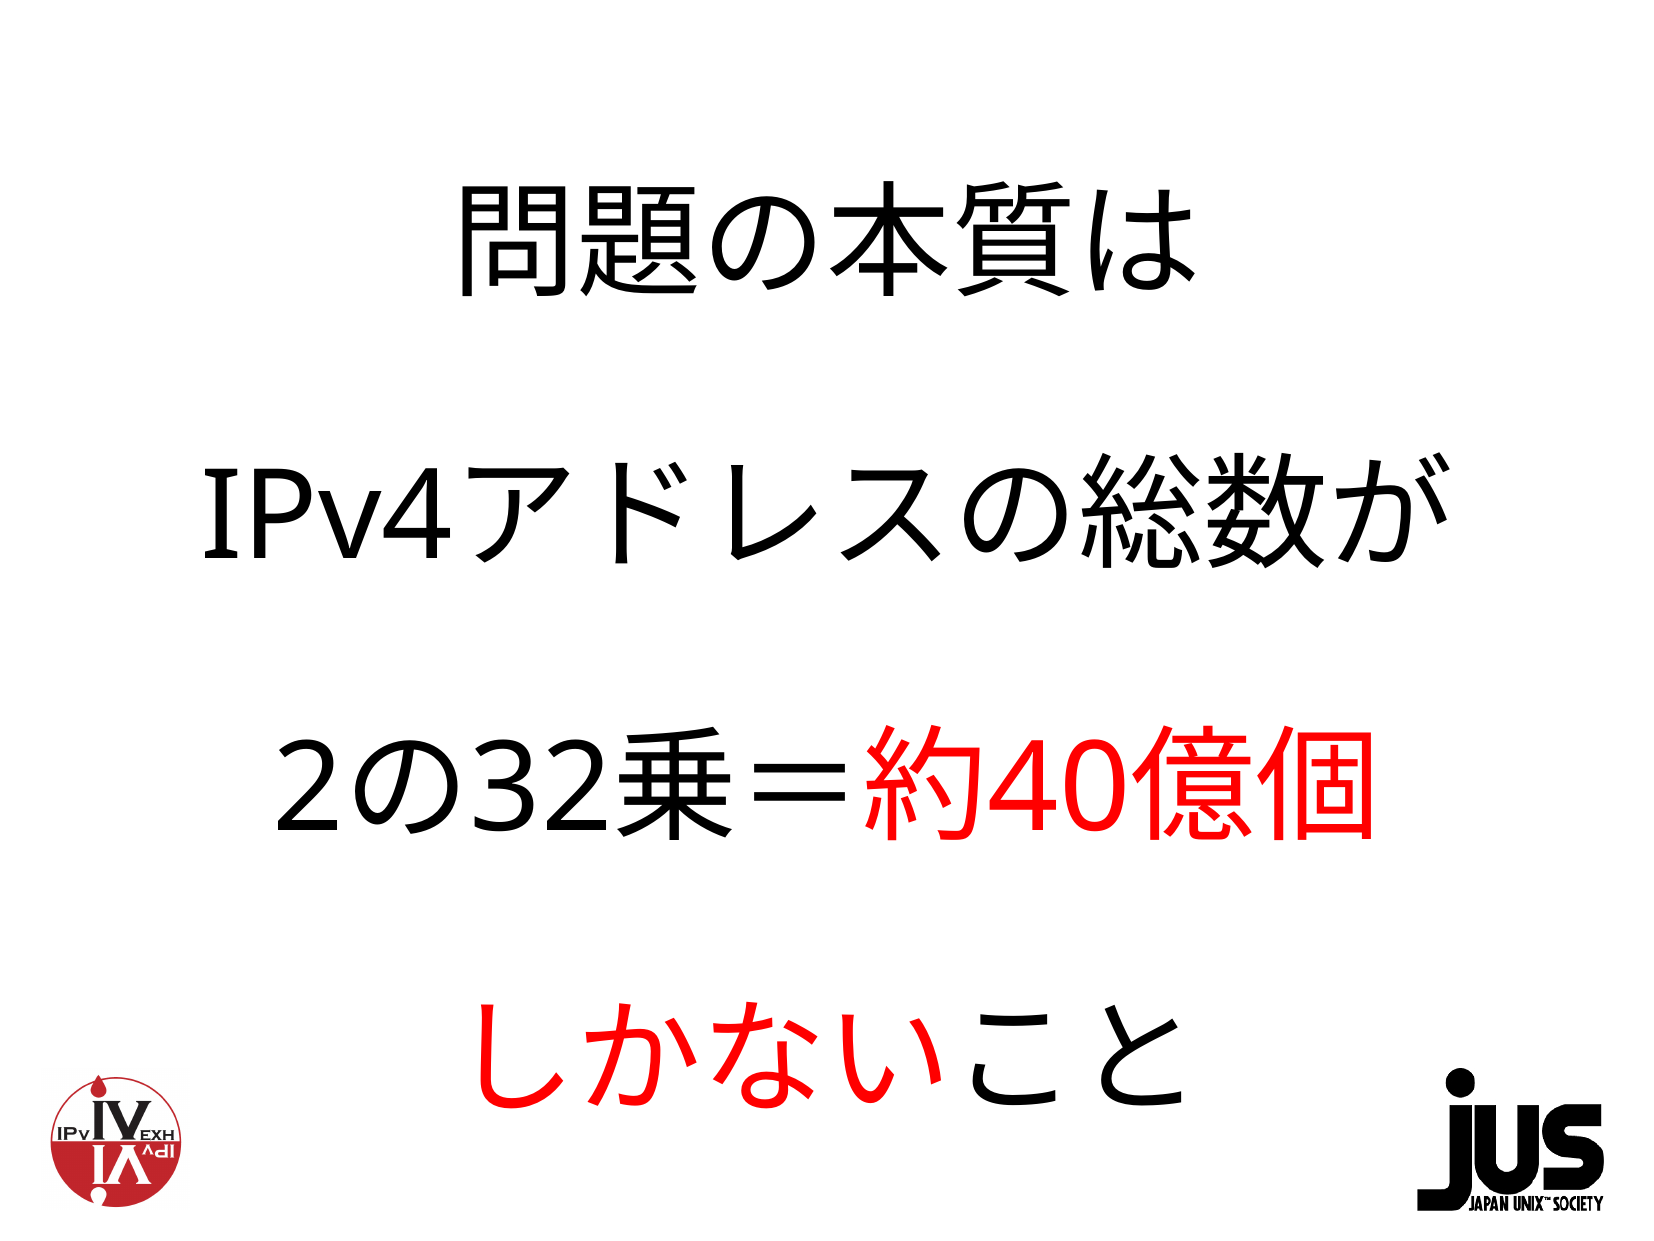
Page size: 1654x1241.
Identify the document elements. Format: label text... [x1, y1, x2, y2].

subtitle 問題の本質は IPv4アドレスの総数が 2の32乗＝約40億個 しかないこと [82, 88, 1571, 1102]
picture [41, 1068, 190, 1210]
picture [1417, 1068, 1604, 1211]
